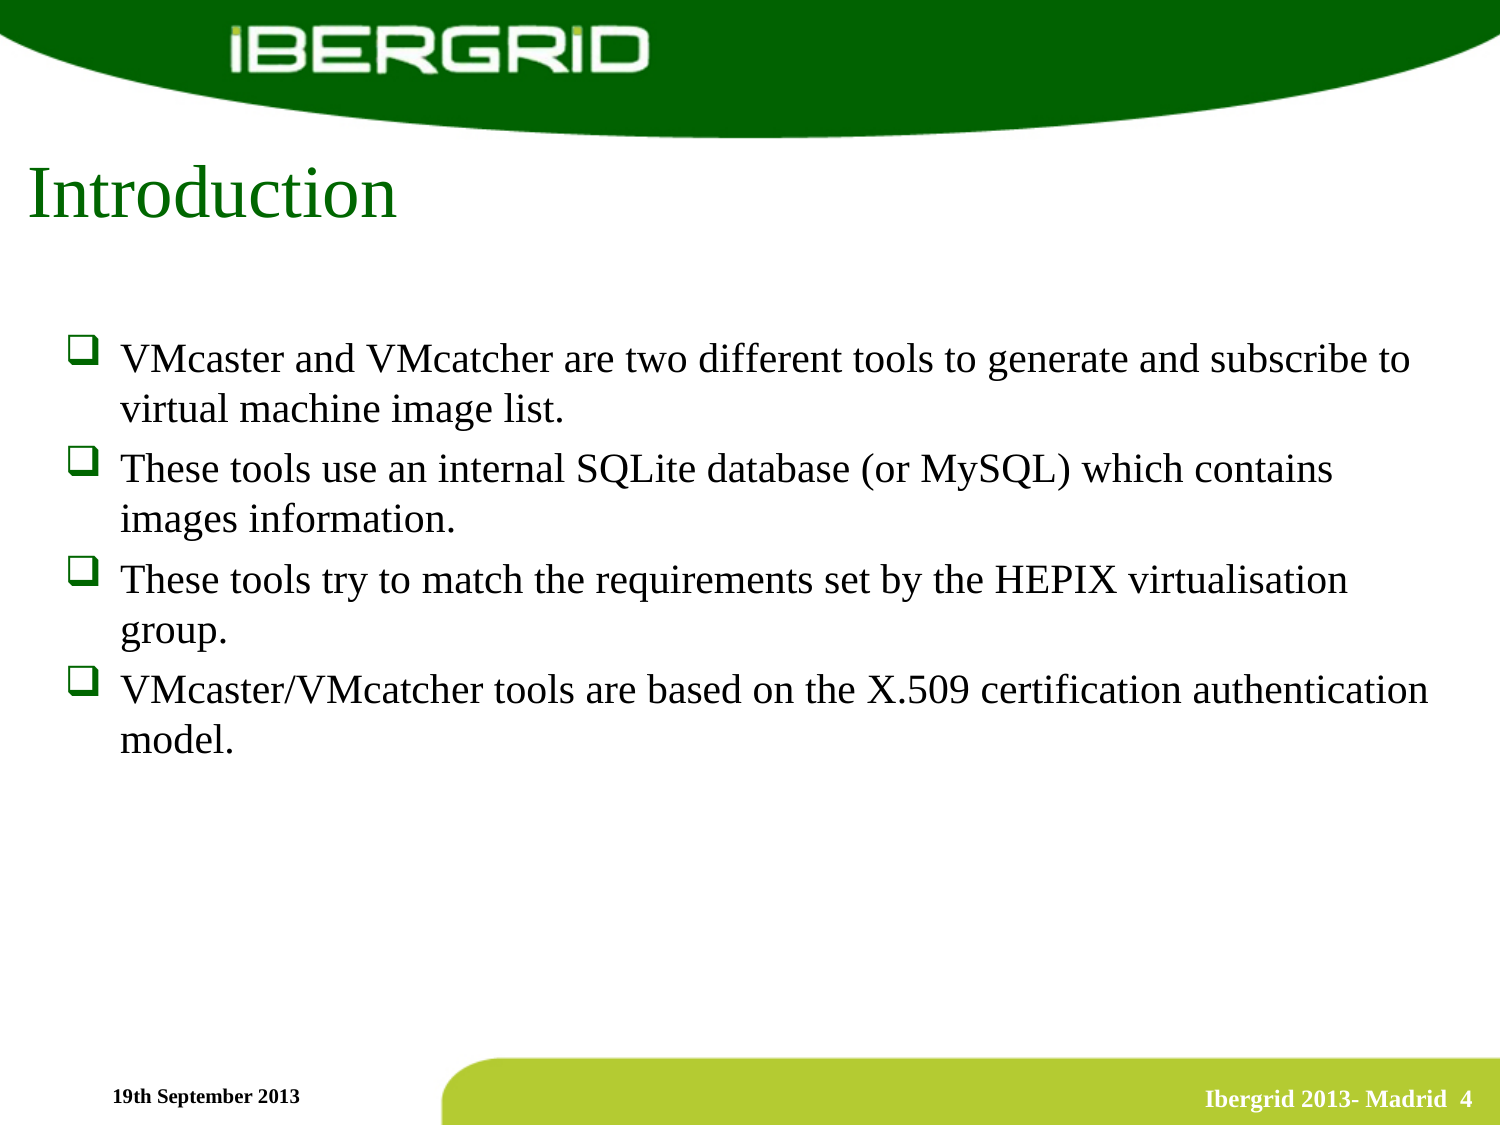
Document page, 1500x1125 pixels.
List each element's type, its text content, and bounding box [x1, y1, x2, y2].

text_box 19th September 2013 [49, 1074, 363, 1113]
text_box Ibergrid 2013- Madrid <number> [1125, 1074, 1488, 1125]
text_box Introduction [12, 134, 1288, 240]
text_box VMcaster and VMcatcher are two different tools to generate and subscribe to virtual machine image list. These tools use an internal SQLite database (or MySQL) which contains images information. These tools try to match the requirements set by the HEPIX virtualisation group. VMcaster/VMcatcher tools are based on the X.509 certification authentication model. [50, 262, 1463, 1026]
picture [0, 0, 1500, 1125]
